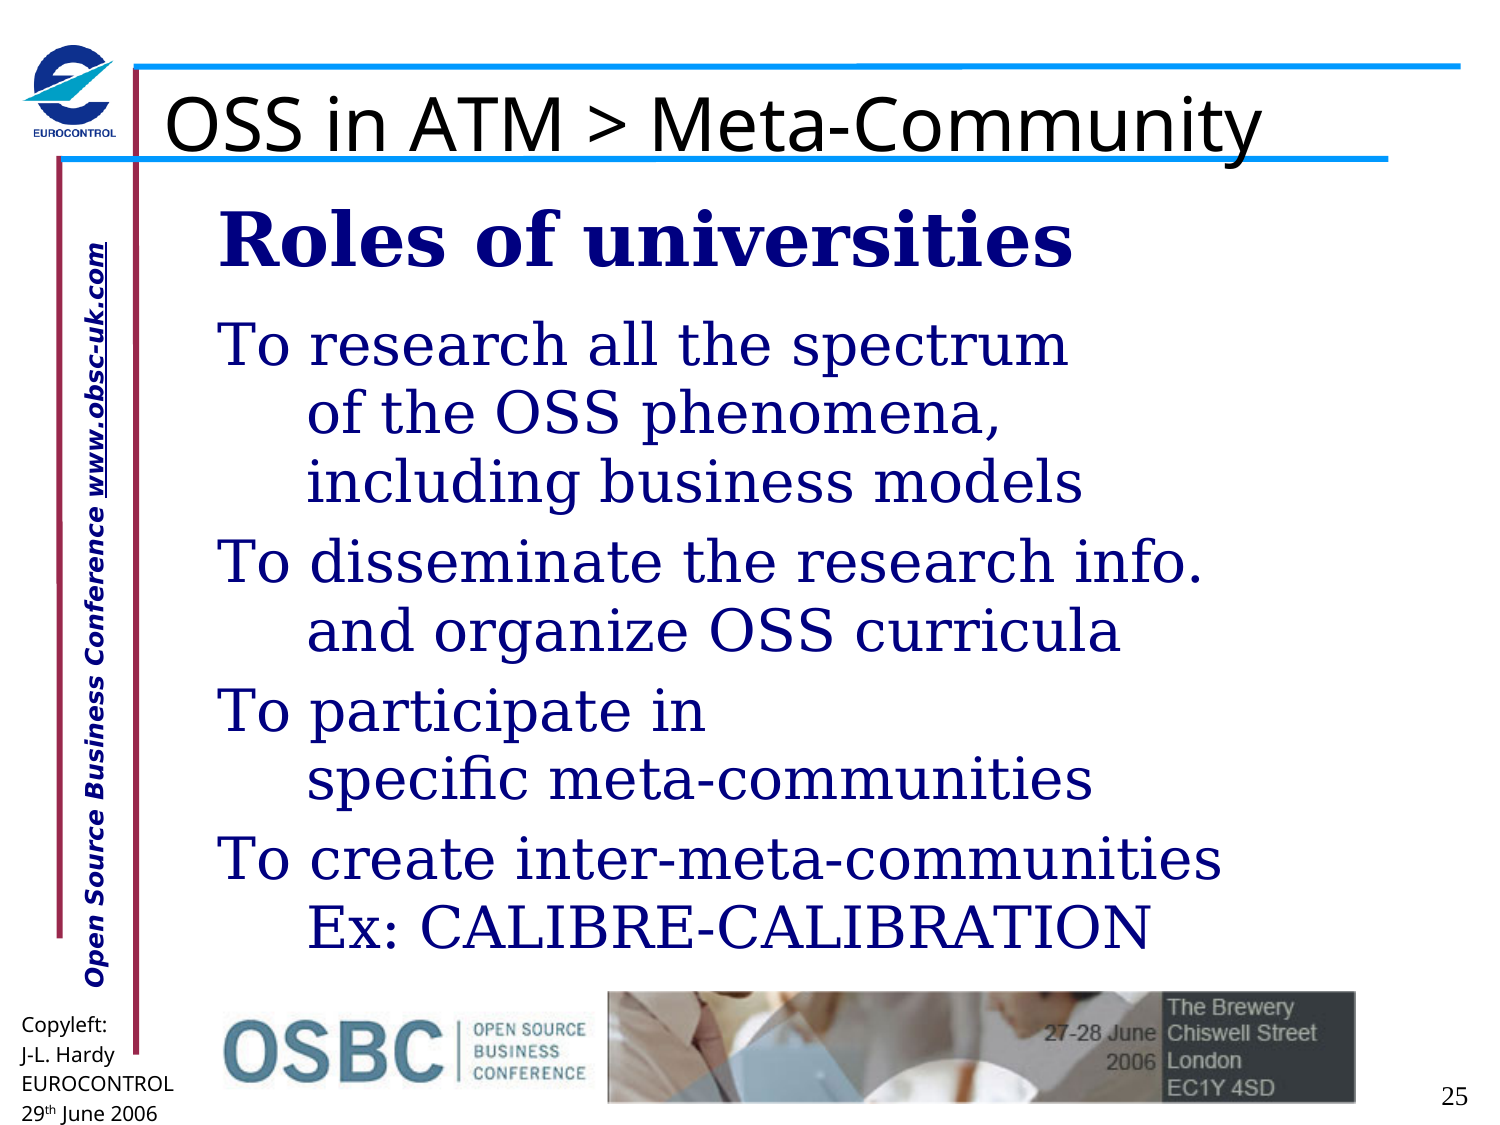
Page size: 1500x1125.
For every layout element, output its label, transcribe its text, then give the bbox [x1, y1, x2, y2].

picture [22, 45, 116, 137]
list Roles of universities To research all the spectrum of the OSS phenomena, including business models To disseminate the research info. and organize OSS curricula To participate in specific meta-communities To create inter-meta-communities Ex: CALIBRE-CALIBRATION [182, 195, 1456, 962]
picture [201, 991, 1356, 1104]
